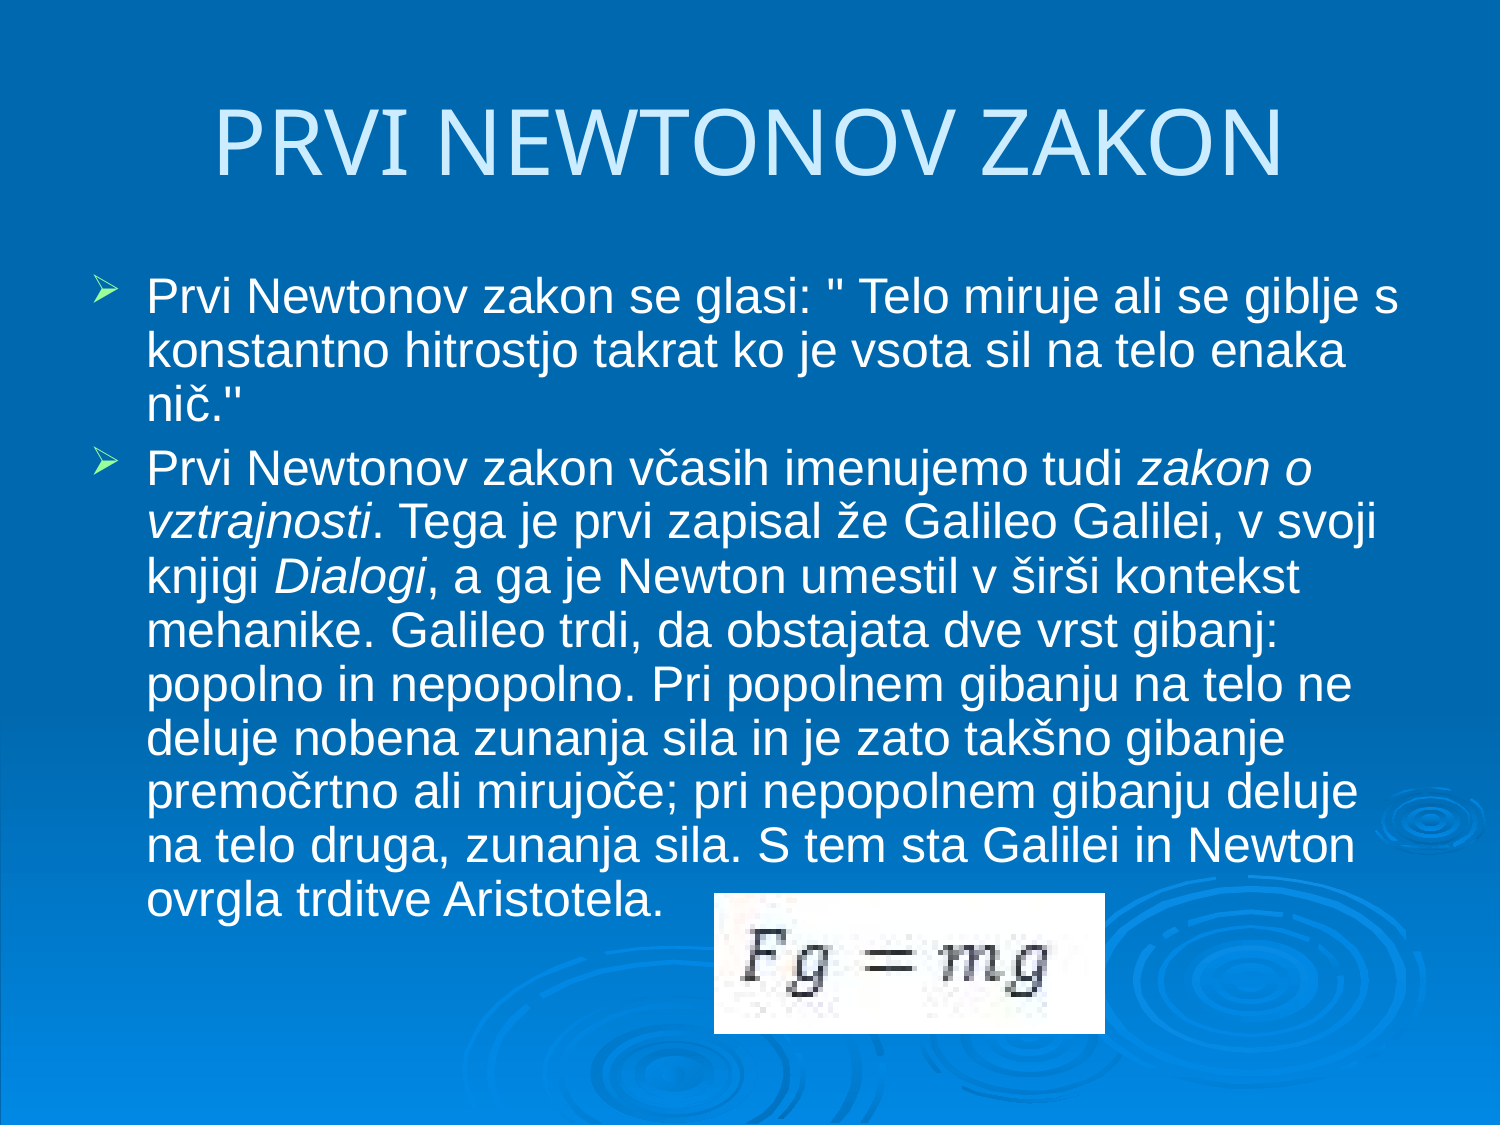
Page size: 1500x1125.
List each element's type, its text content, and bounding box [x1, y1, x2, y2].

title PRVI NEWTONOV ZAKON [75, 45, 1425, 233]
list Prvi Newtonov zakon se glasi: '' Telo miruje ali se giblje s konstantno hitrostjo takrat ko je vsota sil na telo enaka nič.'' Prvi Newtonov zakon včasih imenujemo tudi zakon o vztrajnosti. Tega je prvi zapisal že Galileo Galilei, v svoji knjigi Dialogi, a ga je Newton umestil v širši kontekst mehanike. Galileo trdi, da obstajata dve vrst gibanj: popolno in nepopolno. Pri popolnem gibanju na telo ne deluje nobena zunanja sila in je zato takšno gibanje premočrtno ali mirujoče; pri nepopolnem gibanju deluje na telo druga, zunanja sila. S tem sta Galilei in Newton ovrgla trditve Aristotela. [75, 262, 1425, 1005]
picture [714, 893, 1105, 1034]
